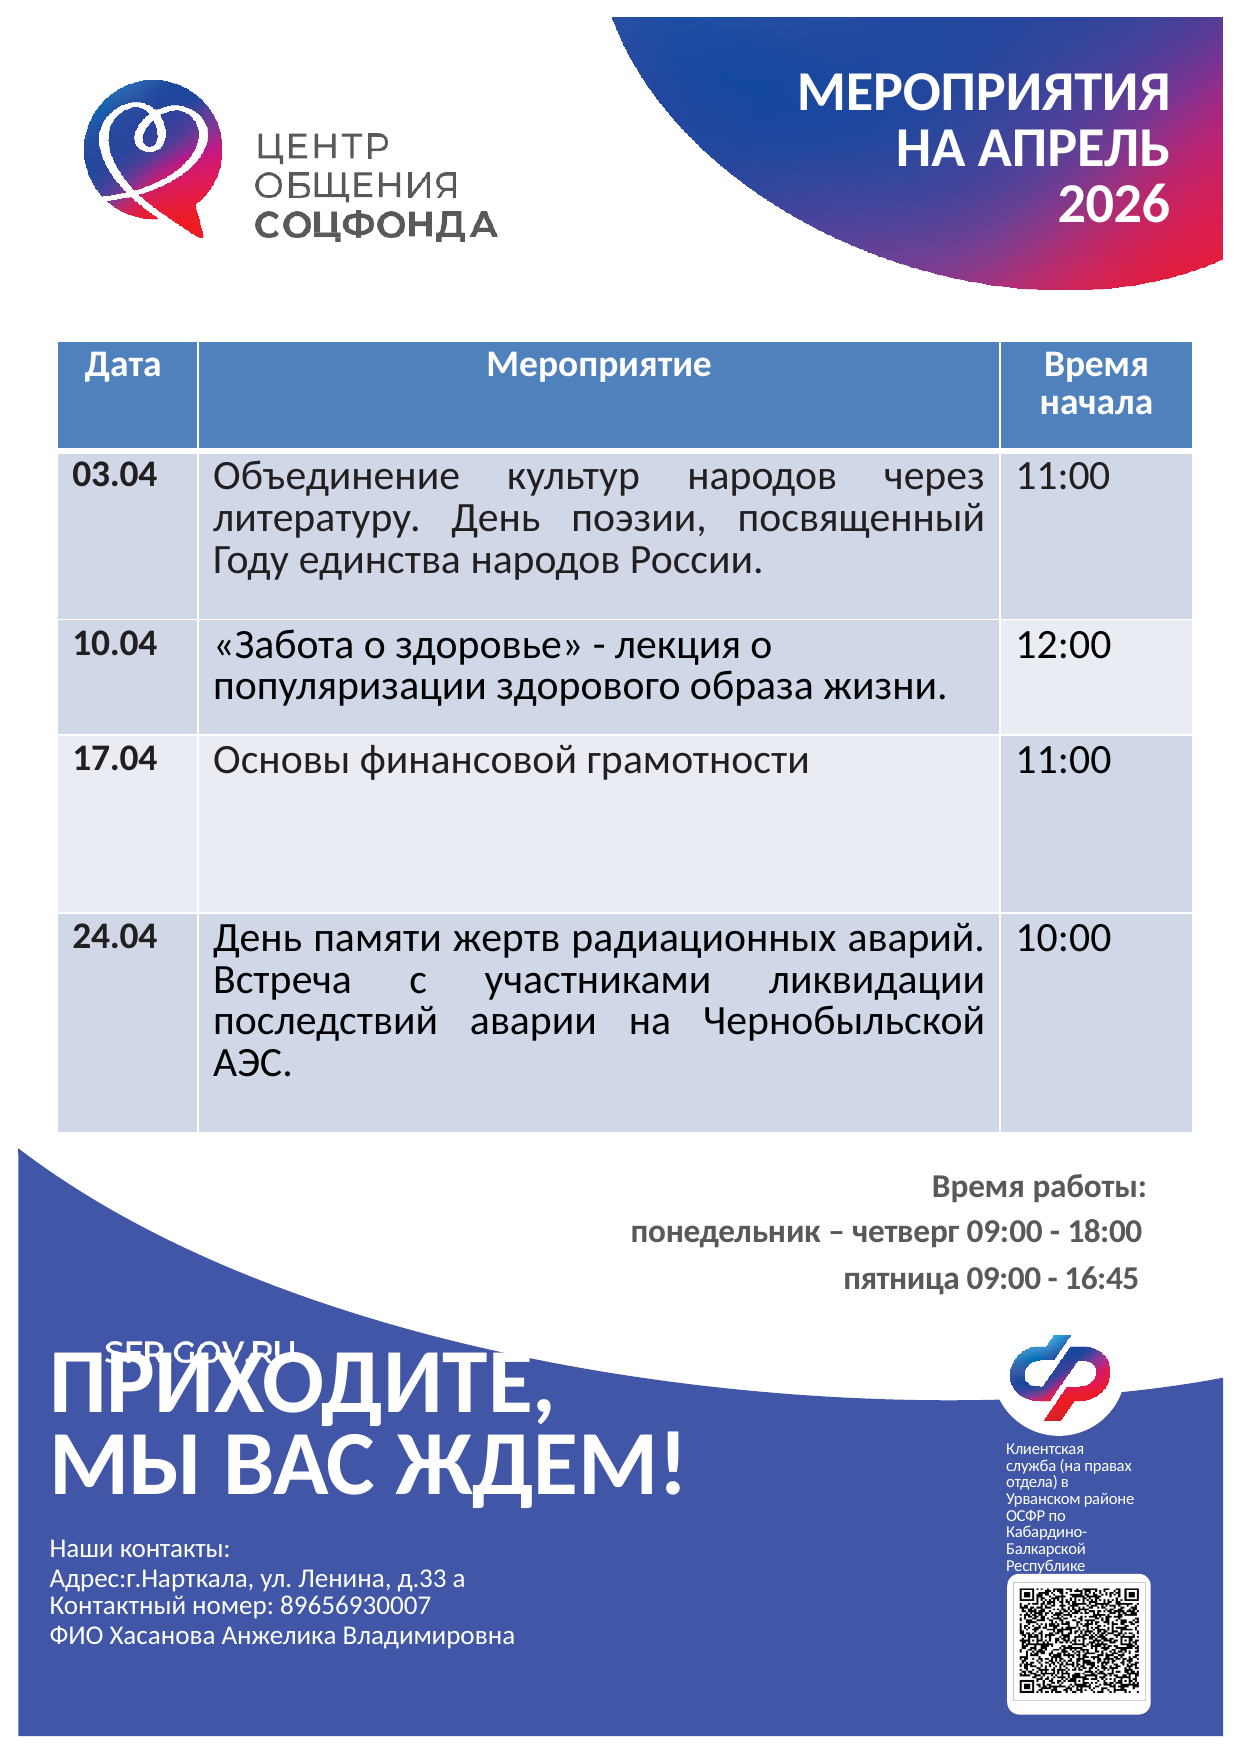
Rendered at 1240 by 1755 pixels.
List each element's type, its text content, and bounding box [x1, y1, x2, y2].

table_header Время начала [1001, 342, 1192, 448]
picture [255, 211, 279, 238]
picture [283, 211, 311, 238]
table_cell 03.04 [58, 454, 197, 619]
table_cell 12:00 [1001, 620, 1192, 734]
title МЕРОПРИЯТИЯ НА АПРЕЛЬ 2026 [755, 51, 1172, 340]
text_box [258, 133, 284, 165]
text_box Клиентская служба (на правах отдела) в Урванском районе ОСФР по Кабардино-Балкарской Республике [1003, 1435, 1155, 1575]
table_header Мероприятие [199, 342, 999, 448]
text_box [409, 211, 432, 237]
table_cell Основы финансовой грамотности [199, 736, 999, 912]
picture [84, 80, 222, 238]
table_cell День памяти жертв радиационных аварий. Встреча с участниками ликвидации последствий аварии на Чернобыльской АЭС. [199, 914, 999, 1132]
text_box Время работы: понедельник – четверг 09:00 - 18:00 пятница 09:00 - 16:45 [628, 1157, 1172, 1343]
table_cell Объединение культур народов через литературу. День поэзии, посвященный Году единства народов России. [199, 454, 999, 619]
picture [469, 211, 498, 237]
table_cell 17.04 [58, 736, 197, 912]
picture [1010, 1335, 1110, 1421]
table_cell 24.04 [58, 914, 197, 1132]
picture [408, 172, 430, 198]
picture [436, 211, 465, 242]
table_header Дата [58, 342, 197, 448]
table_cell «Забота о здоровье» - лекция о популяризации здорового образа жизни. [199, 620, 999, 734]
picture [314, 210, 374, 242]
text_box [379, 172, 401, 198]
picture [1013, 1582, 1146, 1701]
picture [612, 17, 1223, 290]
table_cell 11:00 [1001, 454, 1192, 619]
table_cell 10:00 [1001, 914, 1192, 1132]
picture [436, 172, 456, 198]
text_box [341, 133, 363, 159]
text_box ПРИХОДИТЕ, МЫ ВАС ЖДЕМ! Наши контакты: Адрес:г.Нарткала, ул. Ленина, д.33 а Контактный номер: 89656930007 ФИО Хасанова Анжелика Владимировна [47, 1317, 887, 1650]
table_cell 10.04 [58, 620, 197, 734]
text_box [18, 1148, 1224, 1737]
picture [377, 211, 405, 238]
table_cell 11:00 [1001, 736, 1192, 912]
picture [368, 133, 388, 159]
text_box [314, 133, 336, 159]
picture [255, 172, 282, 198]
picture [289, 172, 310, 198]
text_box [354, 172, 373, 198]
text_box [289, 133, 308, 159]
text_box [314, 172, 350, 203]
